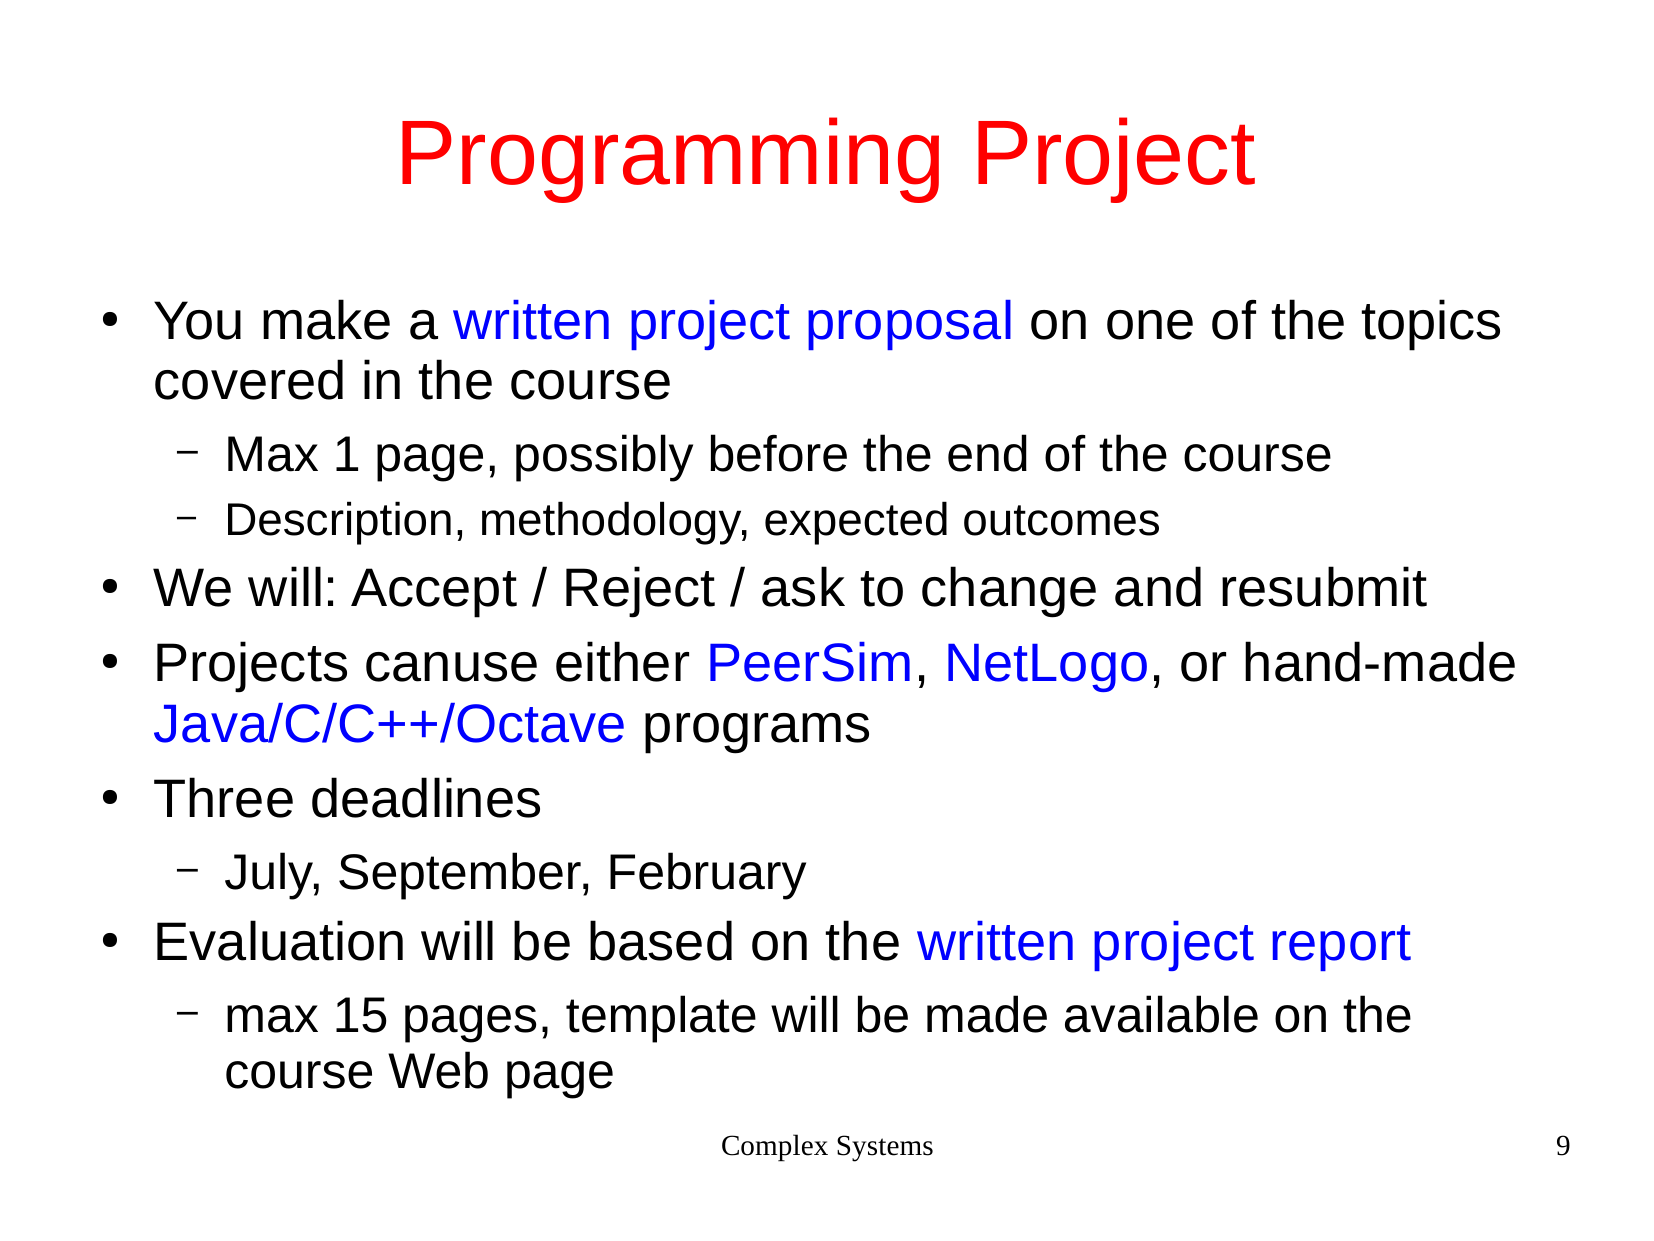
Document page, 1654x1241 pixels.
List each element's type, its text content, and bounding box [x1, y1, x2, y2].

list You make a written project proposal on one of the topics covered in the course Max 1 page, possibly before the end of the course Description, methodology, expected outcomes We will: Accept / Reject / ask to change and resubmit Projects canuse either PeerSim, NetLogo, or hand-made Java/C/C++/Octave programs Three deadlines July, September, February Evaluation will be based on the written project report max 15 pages, template will be made available on the course Web page [82, 290, 1571, 1109]
title Programming Project [82, 49, 1571, 257]
